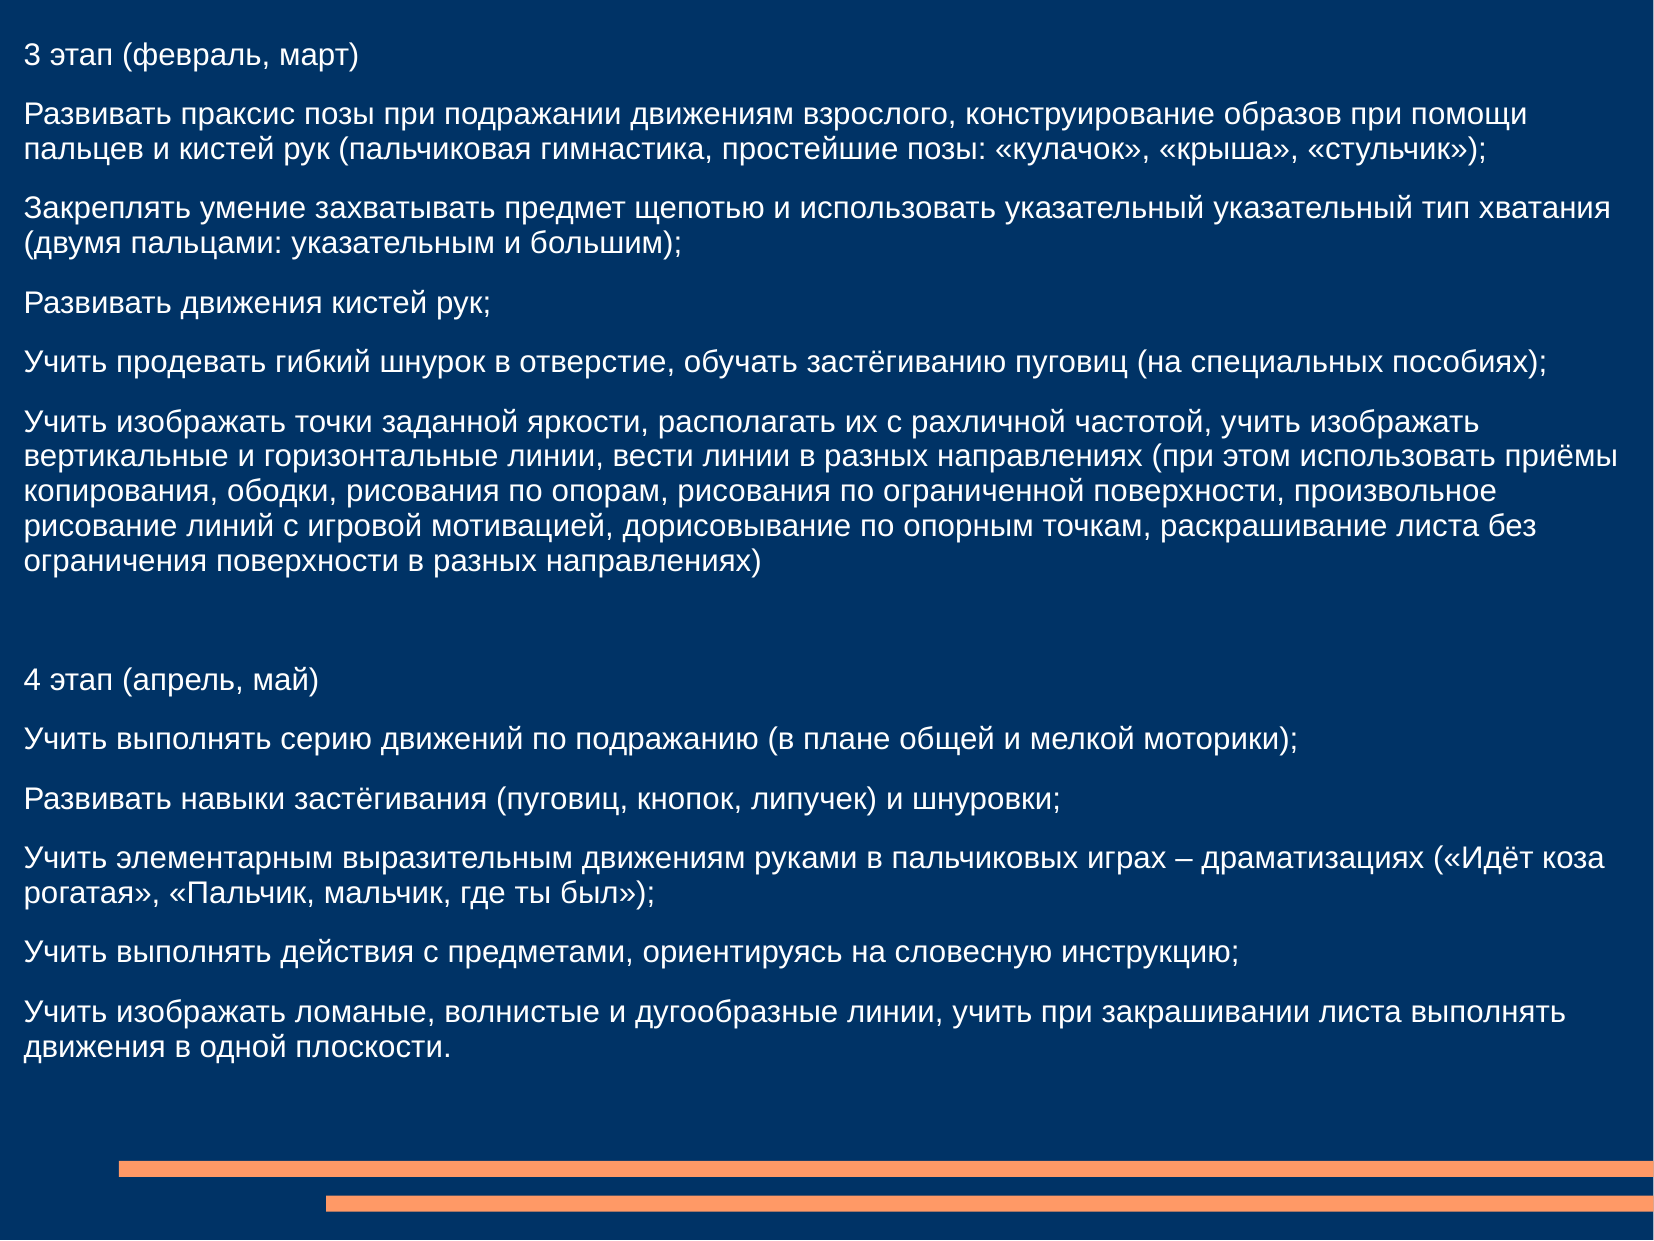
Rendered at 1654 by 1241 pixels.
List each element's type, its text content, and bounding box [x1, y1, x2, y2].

text_box 3 этап (февраль, март) Развивать праксис позы при подражании движениям взрослого, конструирование образов при помощи пальцев и кистей рук (пальчиковая гимнастика, простейшие позы: «кулачок», «крыша», «стульчик»); Закреплять умение захватывать предмет щепотью и использовать указательный указательный тип хватания (двумя пальцами: указательным и большим); Развивать движения кистей рук; Учить продевать гибкий шнурок в отверстие, обучать застёгиванию пуговиц (на специальных пособиях); Учить изображать точки заданной яркости, располагать их с рахличной частотой, учить изображать вертикальные и горизонтальные линии, вести линии в разных направлениях (при этом использовать приёмы копирования, ободки, рисования по опорам, рисования по ограниченной поверхности, произвольное рисование линий с игровой мотивацией, дорисовывание по опорным точкам, раскрашивание листа без ограничения поверхности в разных направлениях) 4 этап (апрель, май) Учить выполнять серию движений по подражанию (в плане общей и мелкой моторики); Развивать навыки застёгивания (пуговиц, кнопок, липучек) и шнуровки; Учить элементарным выразительным движениям руками в пальчиковых играх – драматизациях («Идёт коза рогатая», «Пальчик, мальчик, где ты был»); Учить выполнять действия с предметами, ориентируясь на словесную инструкцию; Учить изображать ломаные, волнистые и дугообразные линии, учить при закрашивании листа выполнять движения в одной плоскости. [8, 29, 1654, 1152]
